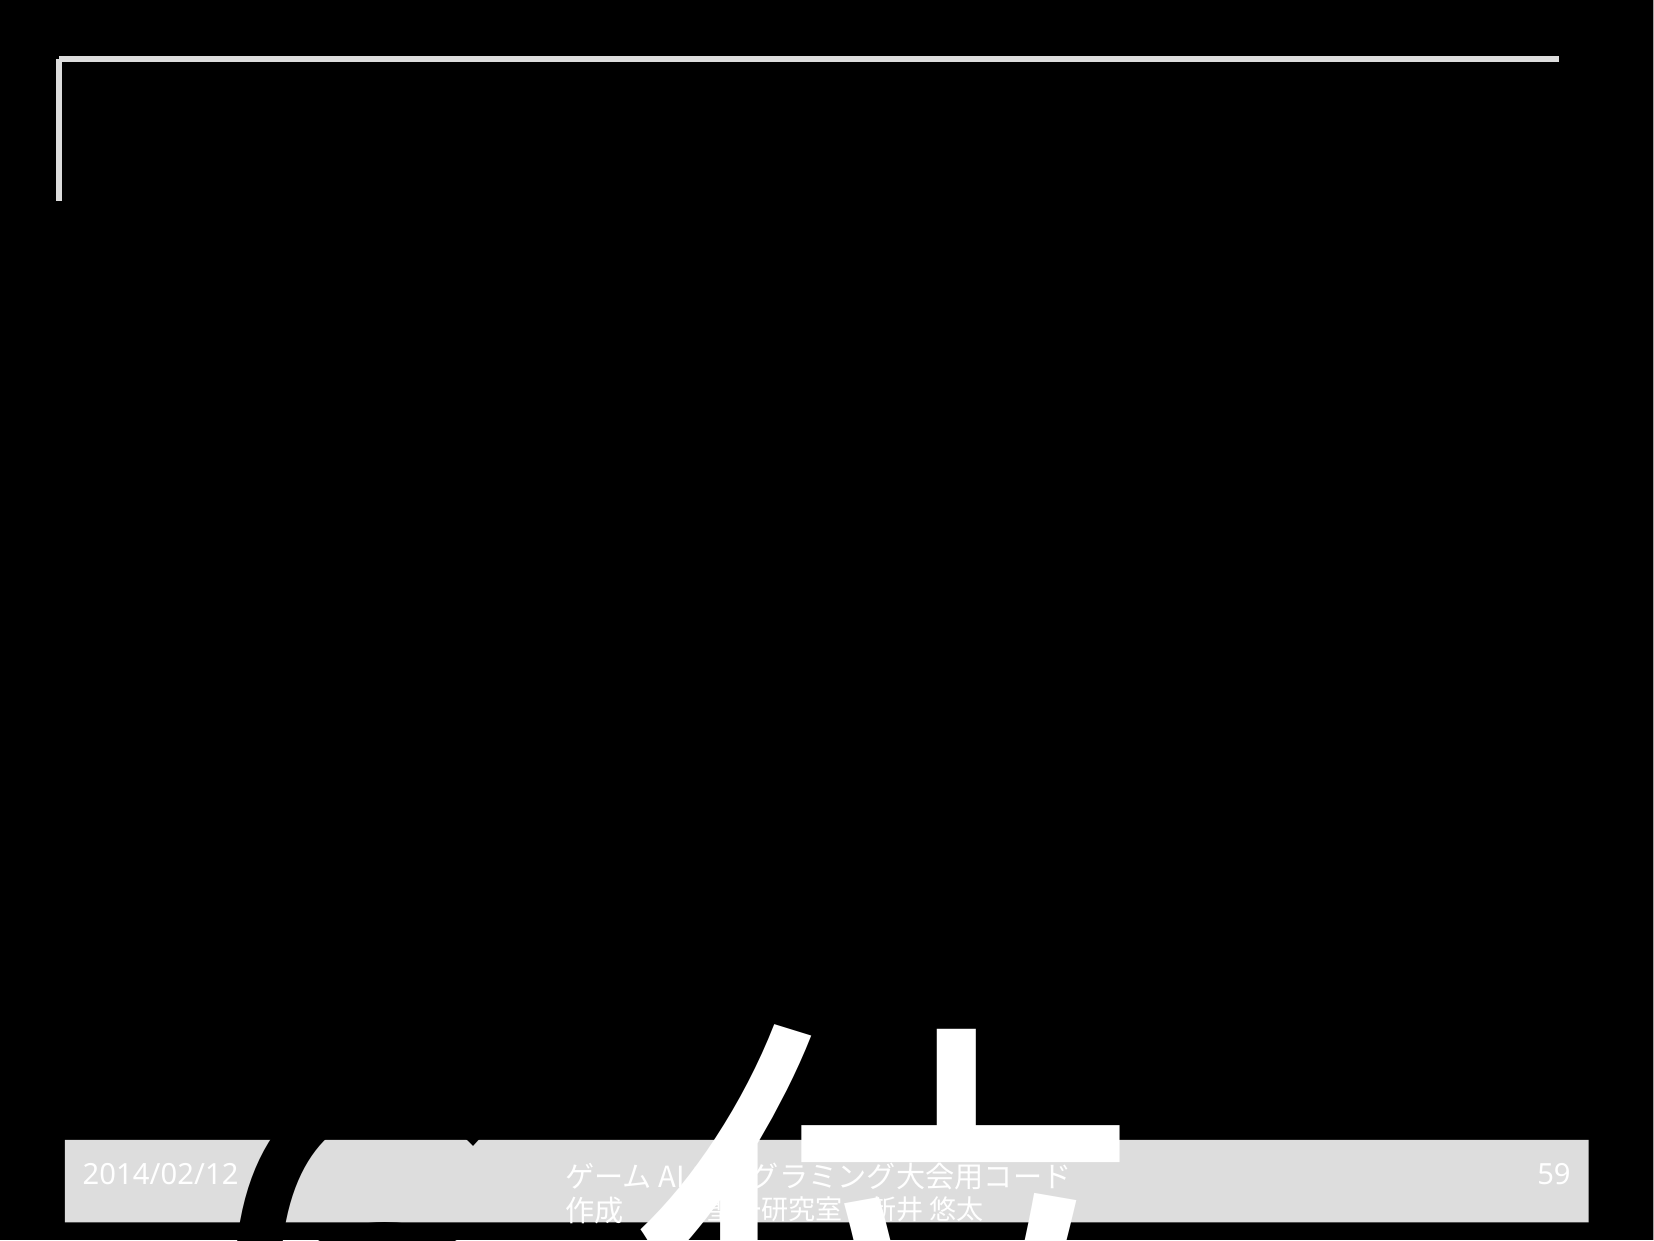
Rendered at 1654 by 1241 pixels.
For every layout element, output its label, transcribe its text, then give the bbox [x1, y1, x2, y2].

text_box 世界 ６位 [94, 94, 1565, 1151]
